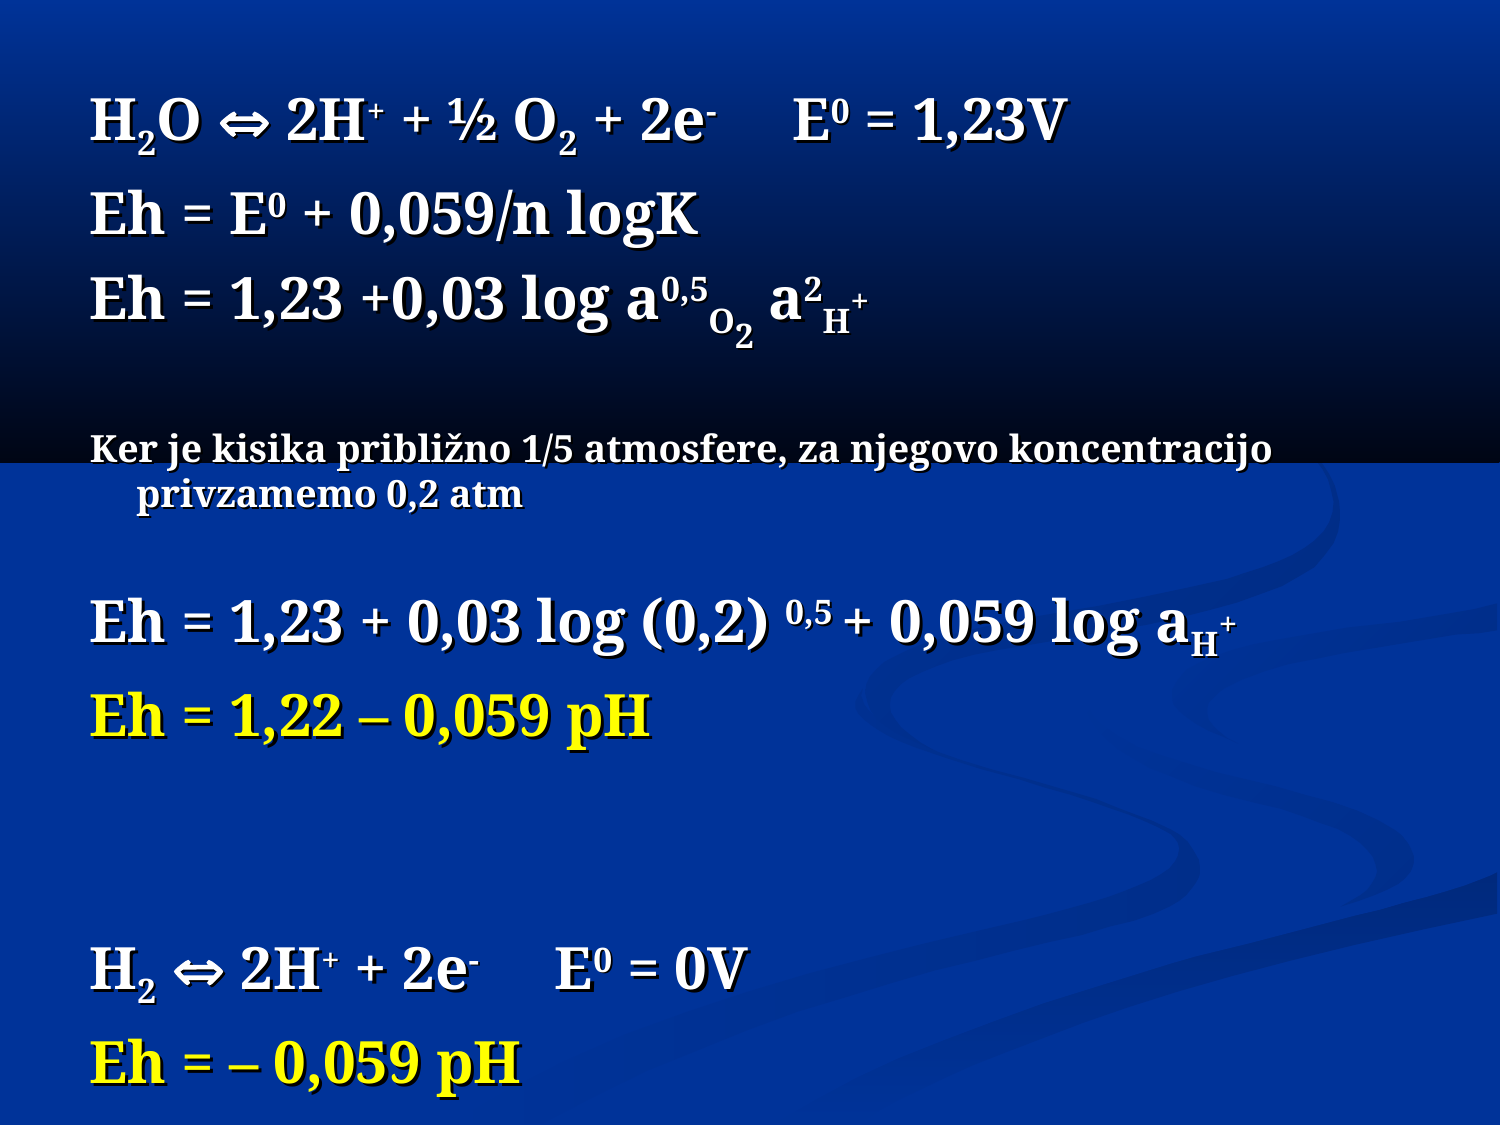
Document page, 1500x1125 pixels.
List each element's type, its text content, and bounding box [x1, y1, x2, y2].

list H2O  2H+ + ½ O2 + 2e- E0 = 1,23V Eh = E0 + 0,059/n logK Eh = 1,23 +0,03 log a0,5O2 a2H+ Ker je kisika približno 1/5 atmosfere, za njegovo koncentracijo privzamemo 0,2 atm Eh = 1,23 + 0,03 log (0,2) 0,5 + 0,059 log aH+ Eh = 1,22 – 0,059 pH H2  2H+ + 2e- E0 = 0V Eh = – 0,059 pH [0, 74, 1475, 1125]
